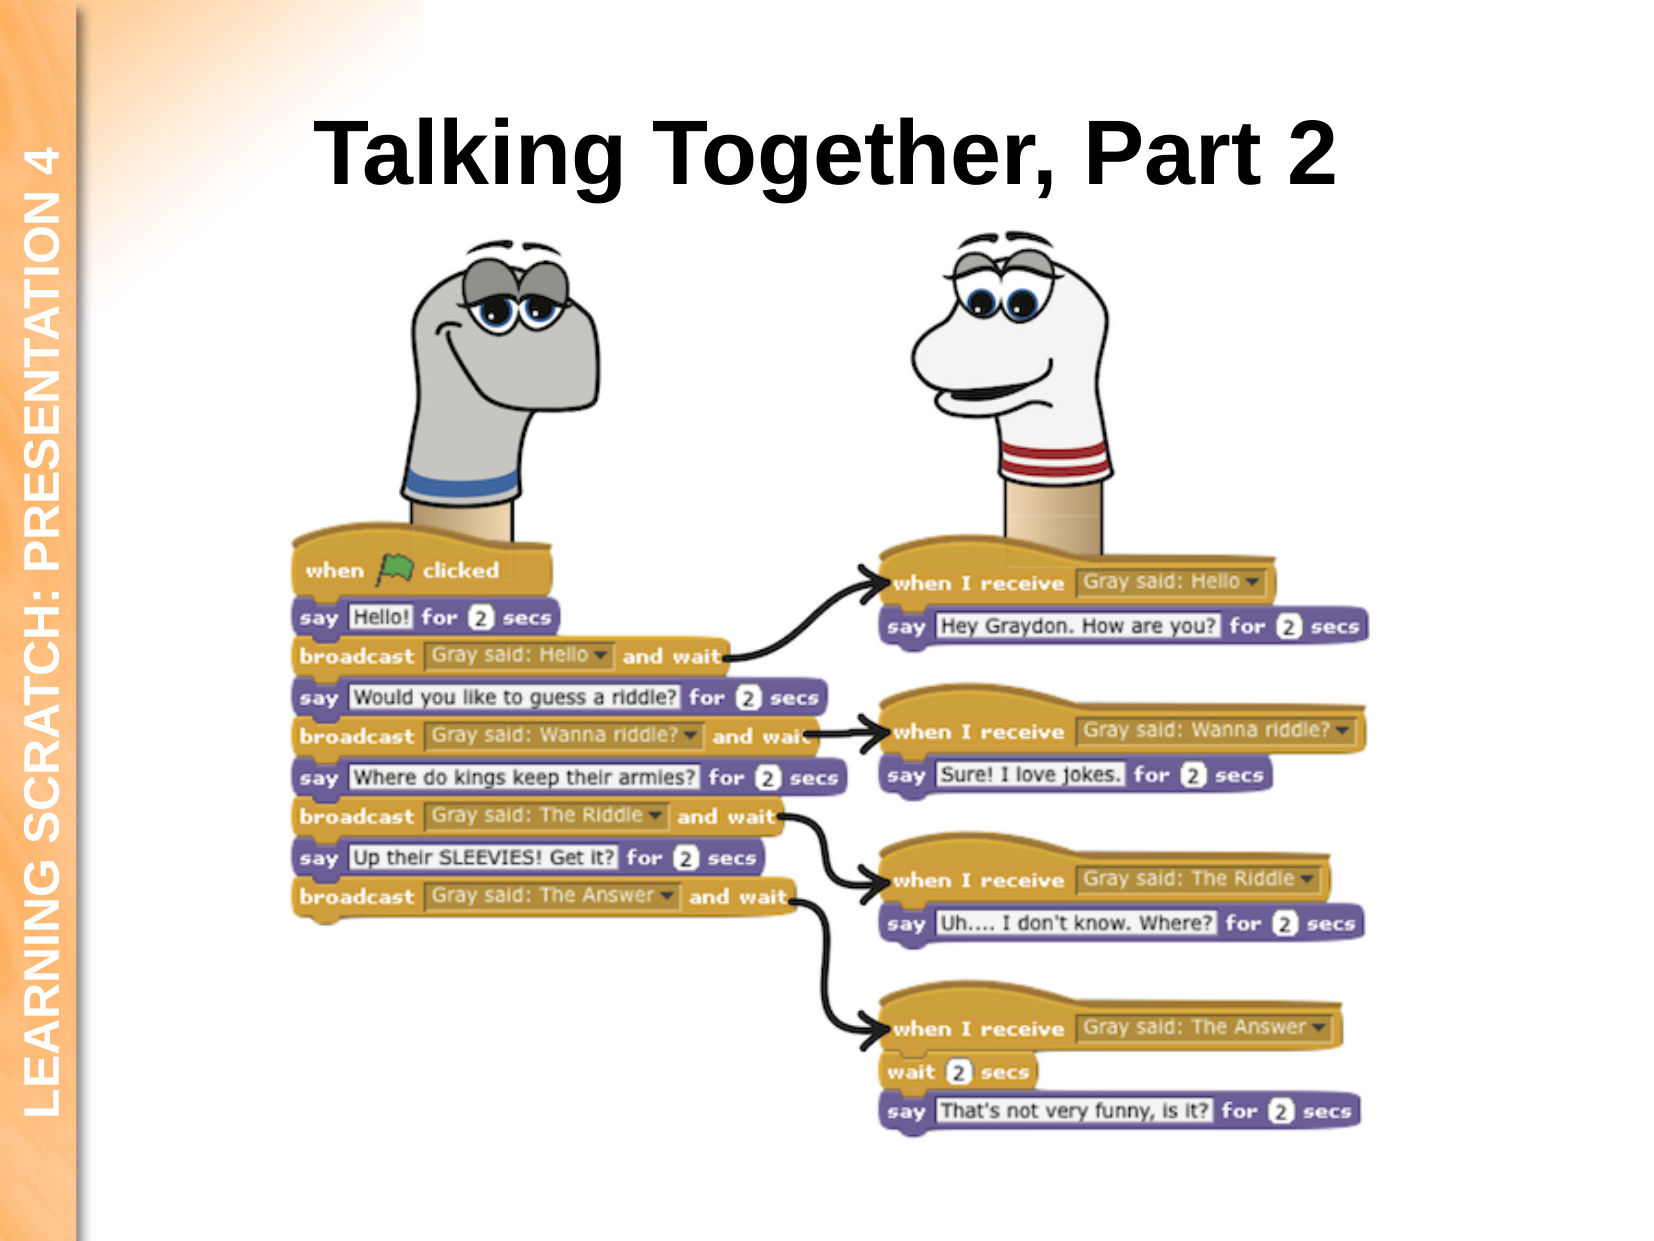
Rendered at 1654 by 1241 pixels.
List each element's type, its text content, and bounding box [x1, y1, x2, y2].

title Talking Together, Part 2 [82, 56, 1571, 250]
picture [0, 0, 1403, 1241]
